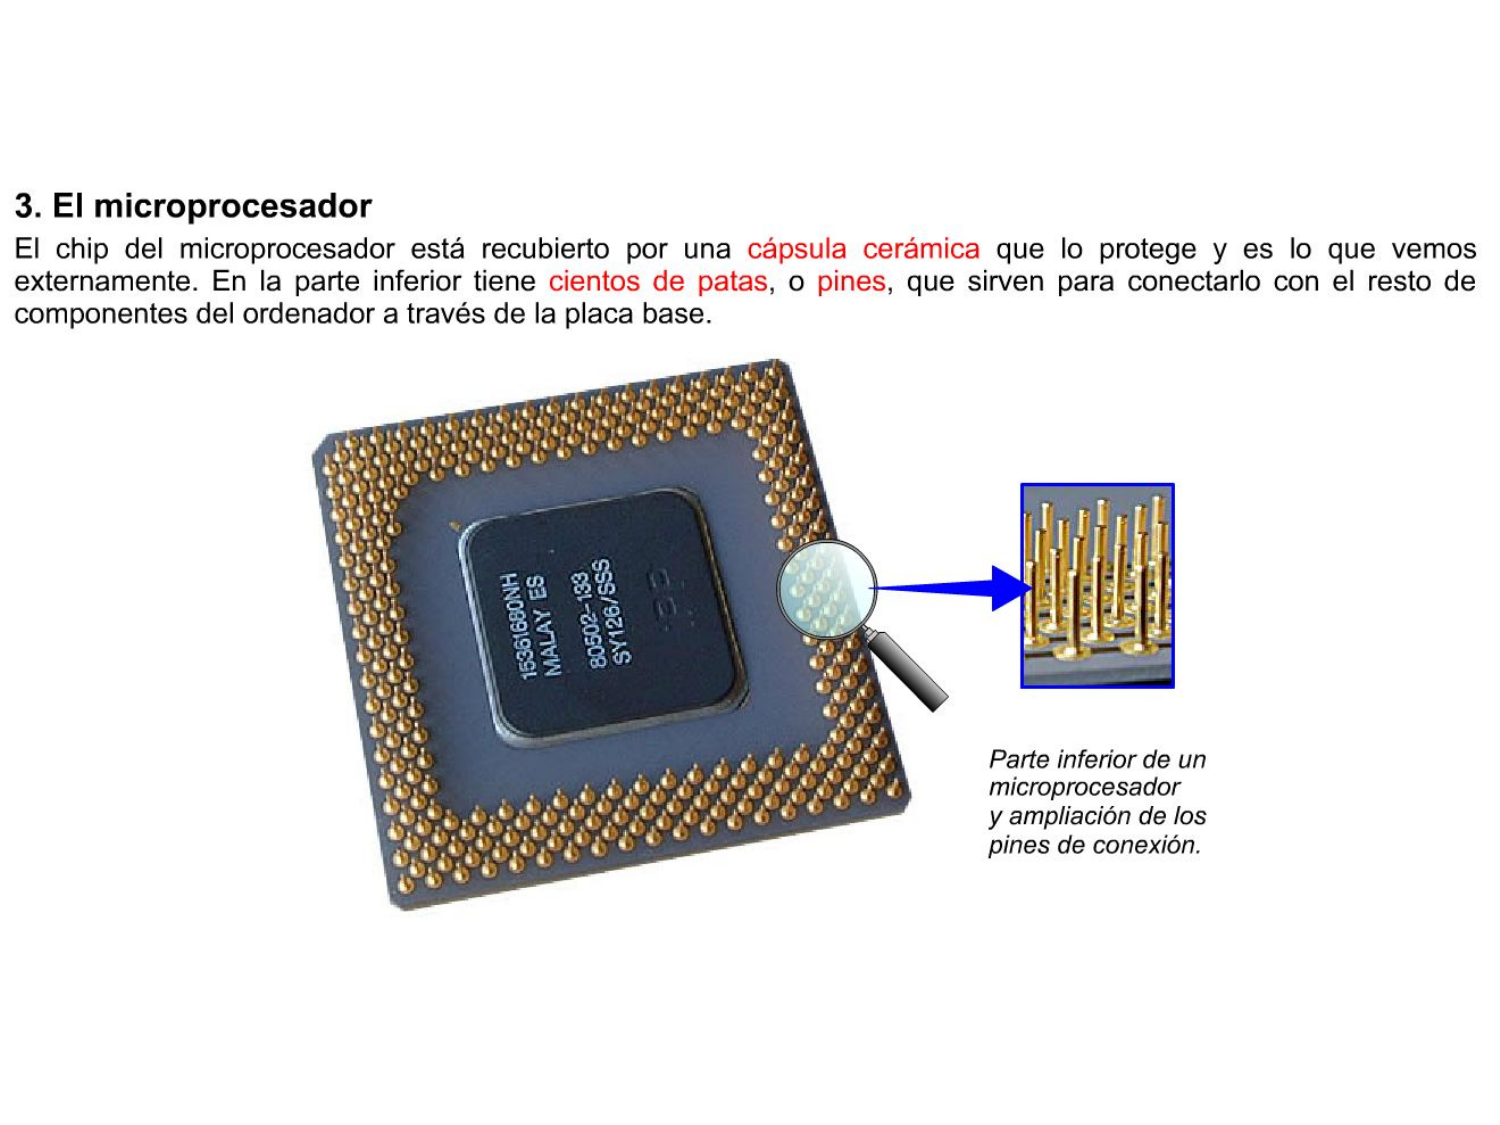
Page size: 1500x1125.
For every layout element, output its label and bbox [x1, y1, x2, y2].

picture [0, 170, 1500, 954]
